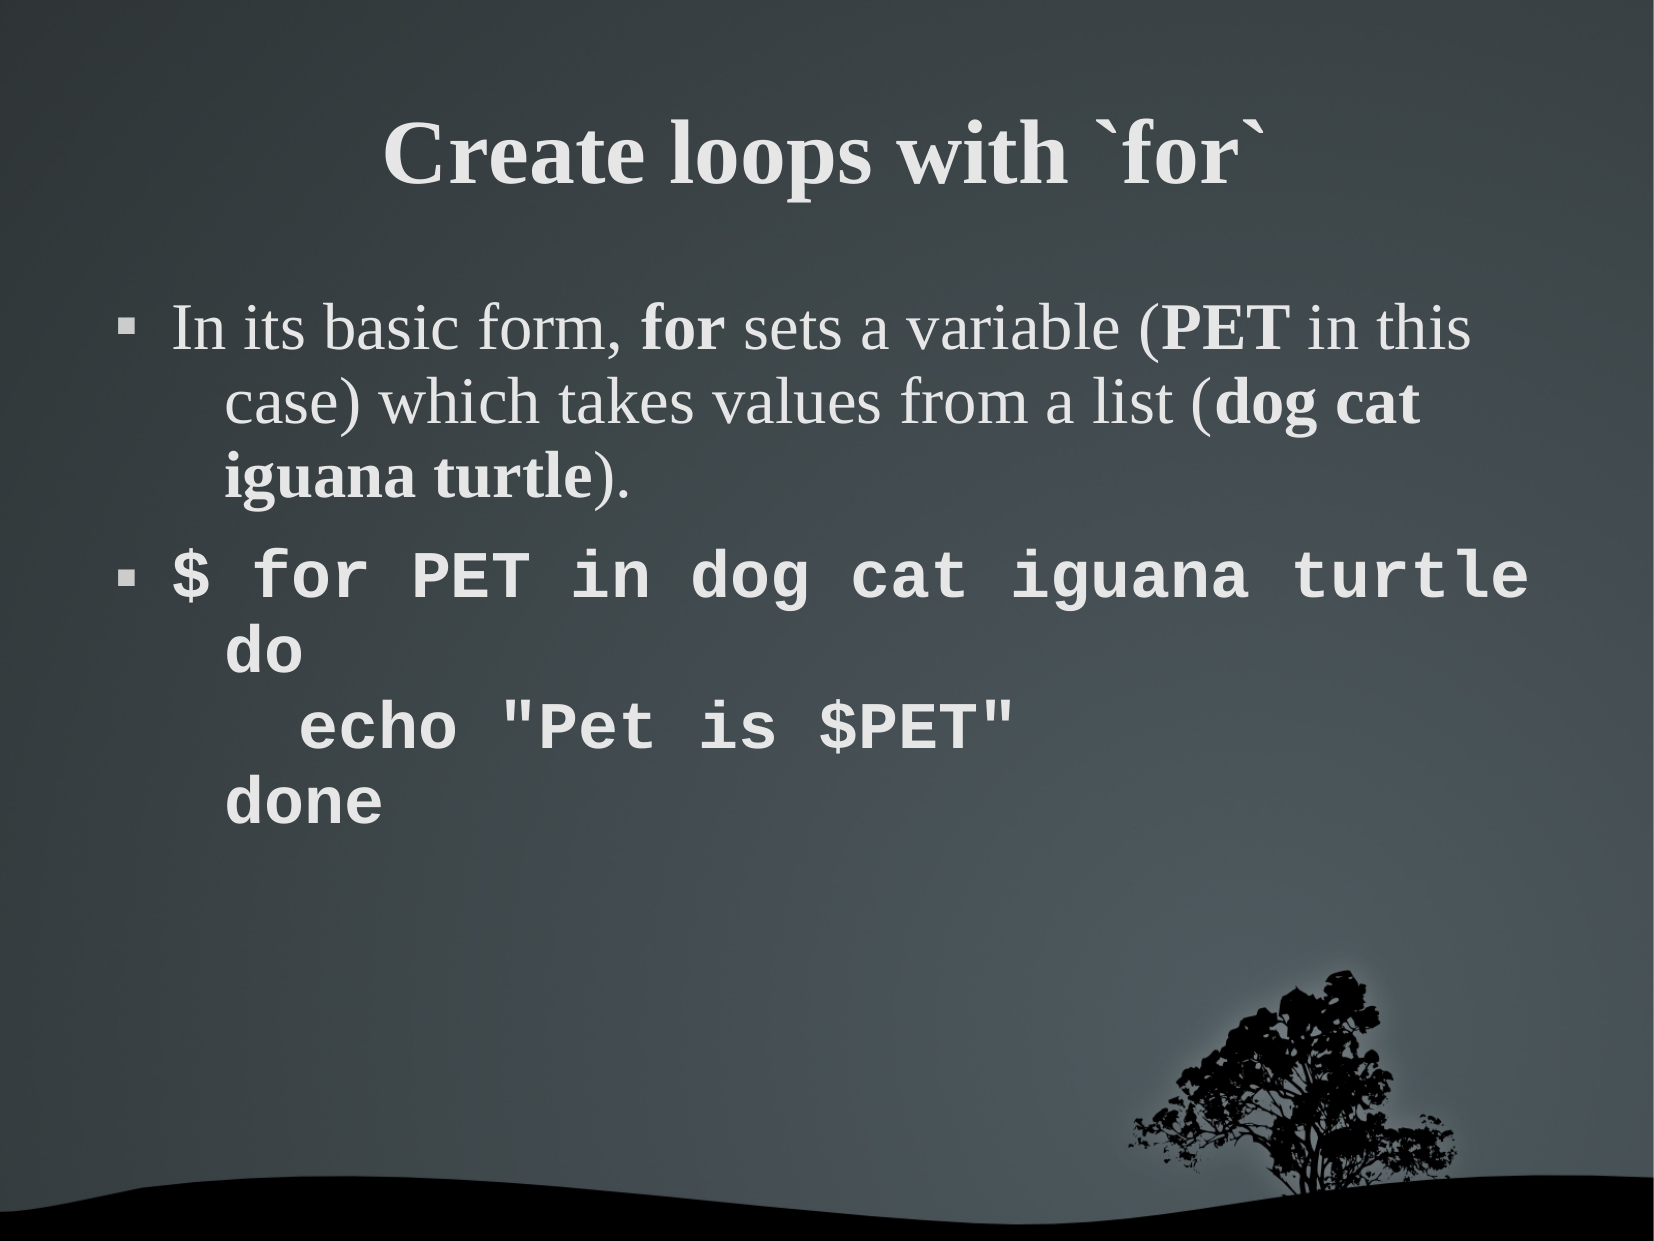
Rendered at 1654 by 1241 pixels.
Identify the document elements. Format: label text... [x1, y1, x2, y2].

picture [0, 0, 1654, 1241]
title Create loops with `for` [82, 49, 1571, 257]
list In its basic form, for sets a variable (PET in this case) which takes values from a list (dog cat iguana turtle). $ for PET in dog cat iguana turtle do echo "Pet is $PET" done [82, 290, 1571, 1109]
